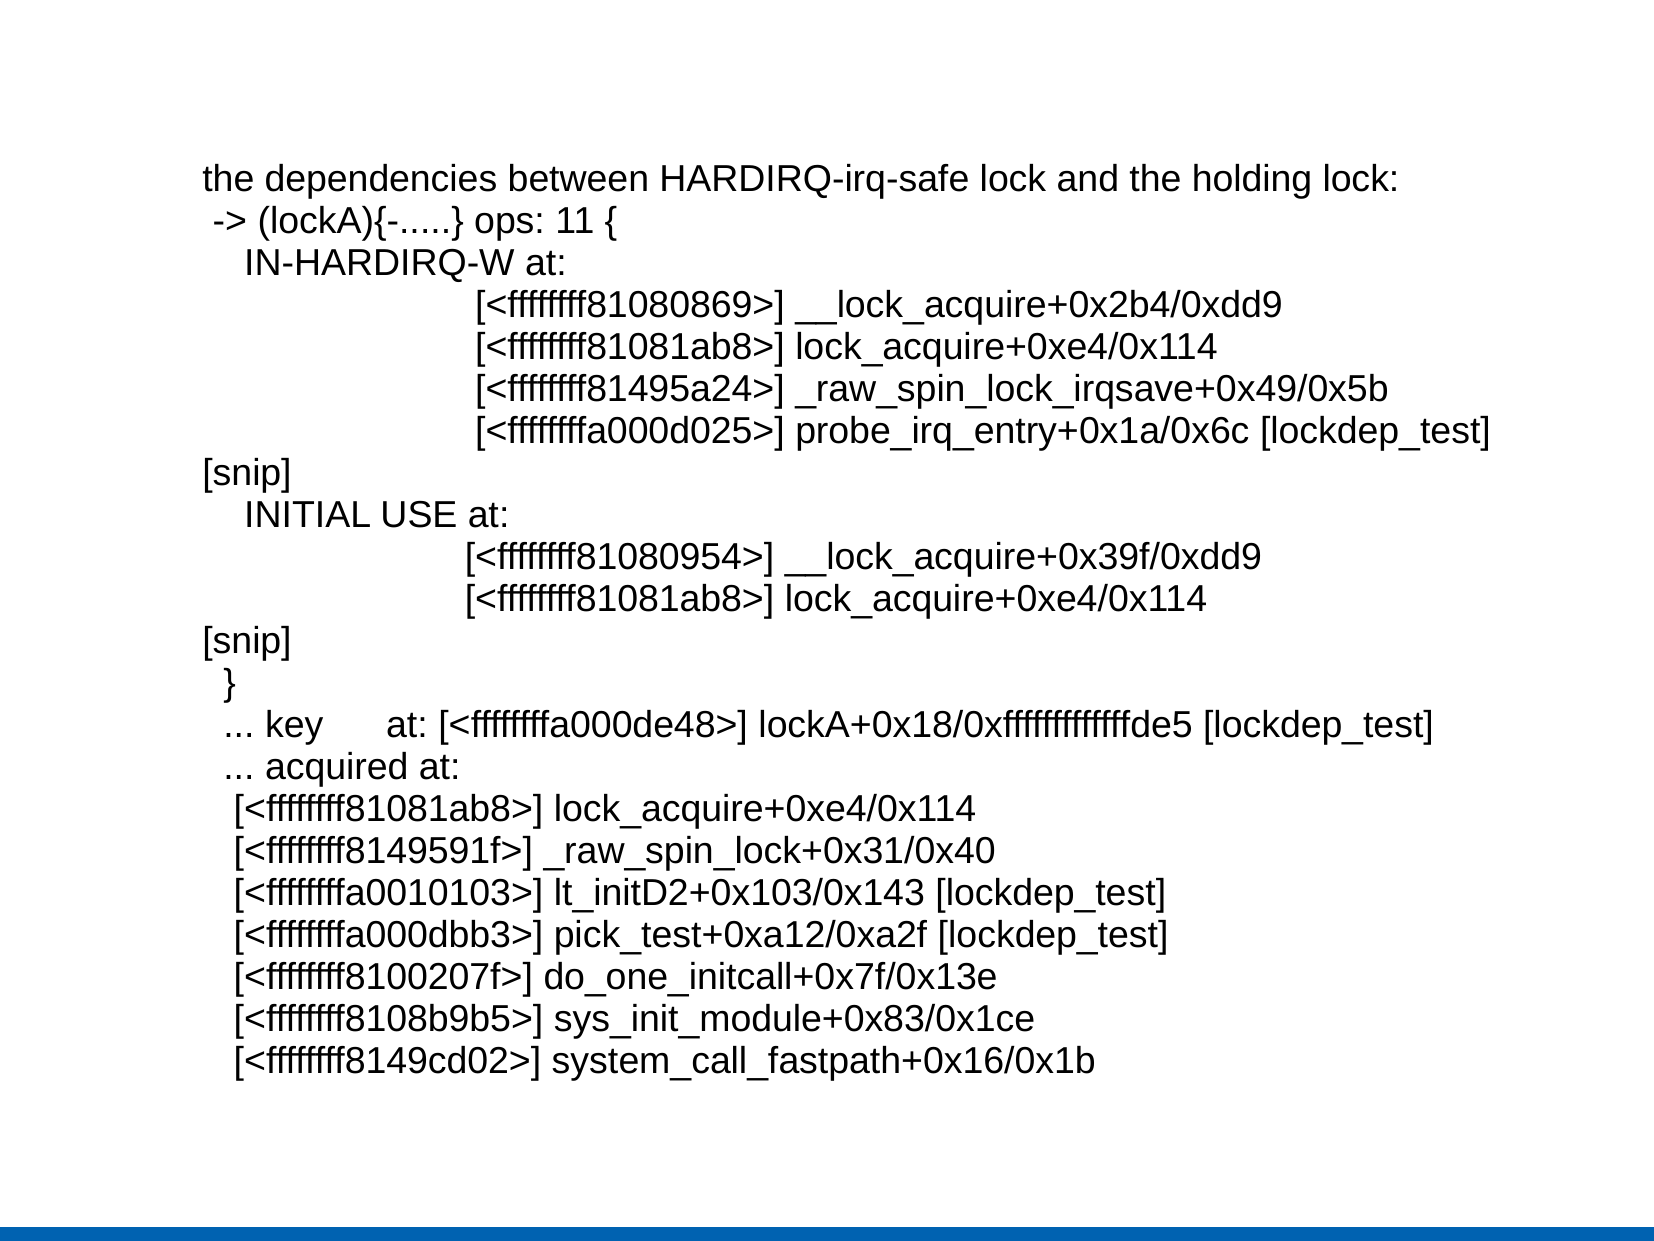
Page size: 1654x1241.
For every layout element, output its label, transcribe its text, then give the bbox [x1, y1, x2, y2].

text_box the dependencies between HARDIRQ-irq-safe lock and the holding lock: -> (lockA){-.....} ops: 11 { IN-HARDIRQ-W at: [<ffffffff81080869>] __lock_acquire+0x2b4/0xdd9 [<ffffffff81081ab8>] lock_acquire+0xe4/0x114 [<ffffffff81495a24>] _raw_spin_lock_irqsave+0x49/0x5b [<ffffffffa000d025>] probe_irq_entry+0x1a/0x6c [lockdep_test] [snip] INITIAL USE at: [<ffffffff81080954>] __lock_acquire+0x39f/0xdd9 [<ffffffff81081ab8>] lock_acquire+0xe4/0x114 [snip] } ... key at: [<ffffffffa000de48>] lockA+0x18/0xfffffffffffffde5 [lockdep_test] ... acquired at: [<ffffffff81081ab8>] lock_acquire+0xe4/0x114 [<ffffffff8149591f>] _raw_spin_lock+0x31/0x40 [<ffffffffa0010103>] lt_initD2+0x103/0x143 [lockdep_test] [<ffffffffa000dbb3>] pick_test+0xa12/0xa2f [lockdep_test] [<ffffffff8100207f>] do_one_initcall+0x7f/0x13e [<ffffffff8108b9b5>] sys_init_module+0x83/0x1ce [<ffffffff8149cd02>] system_call_fastpath+0x16/0x1b [187, 150, 1509, 1128]
